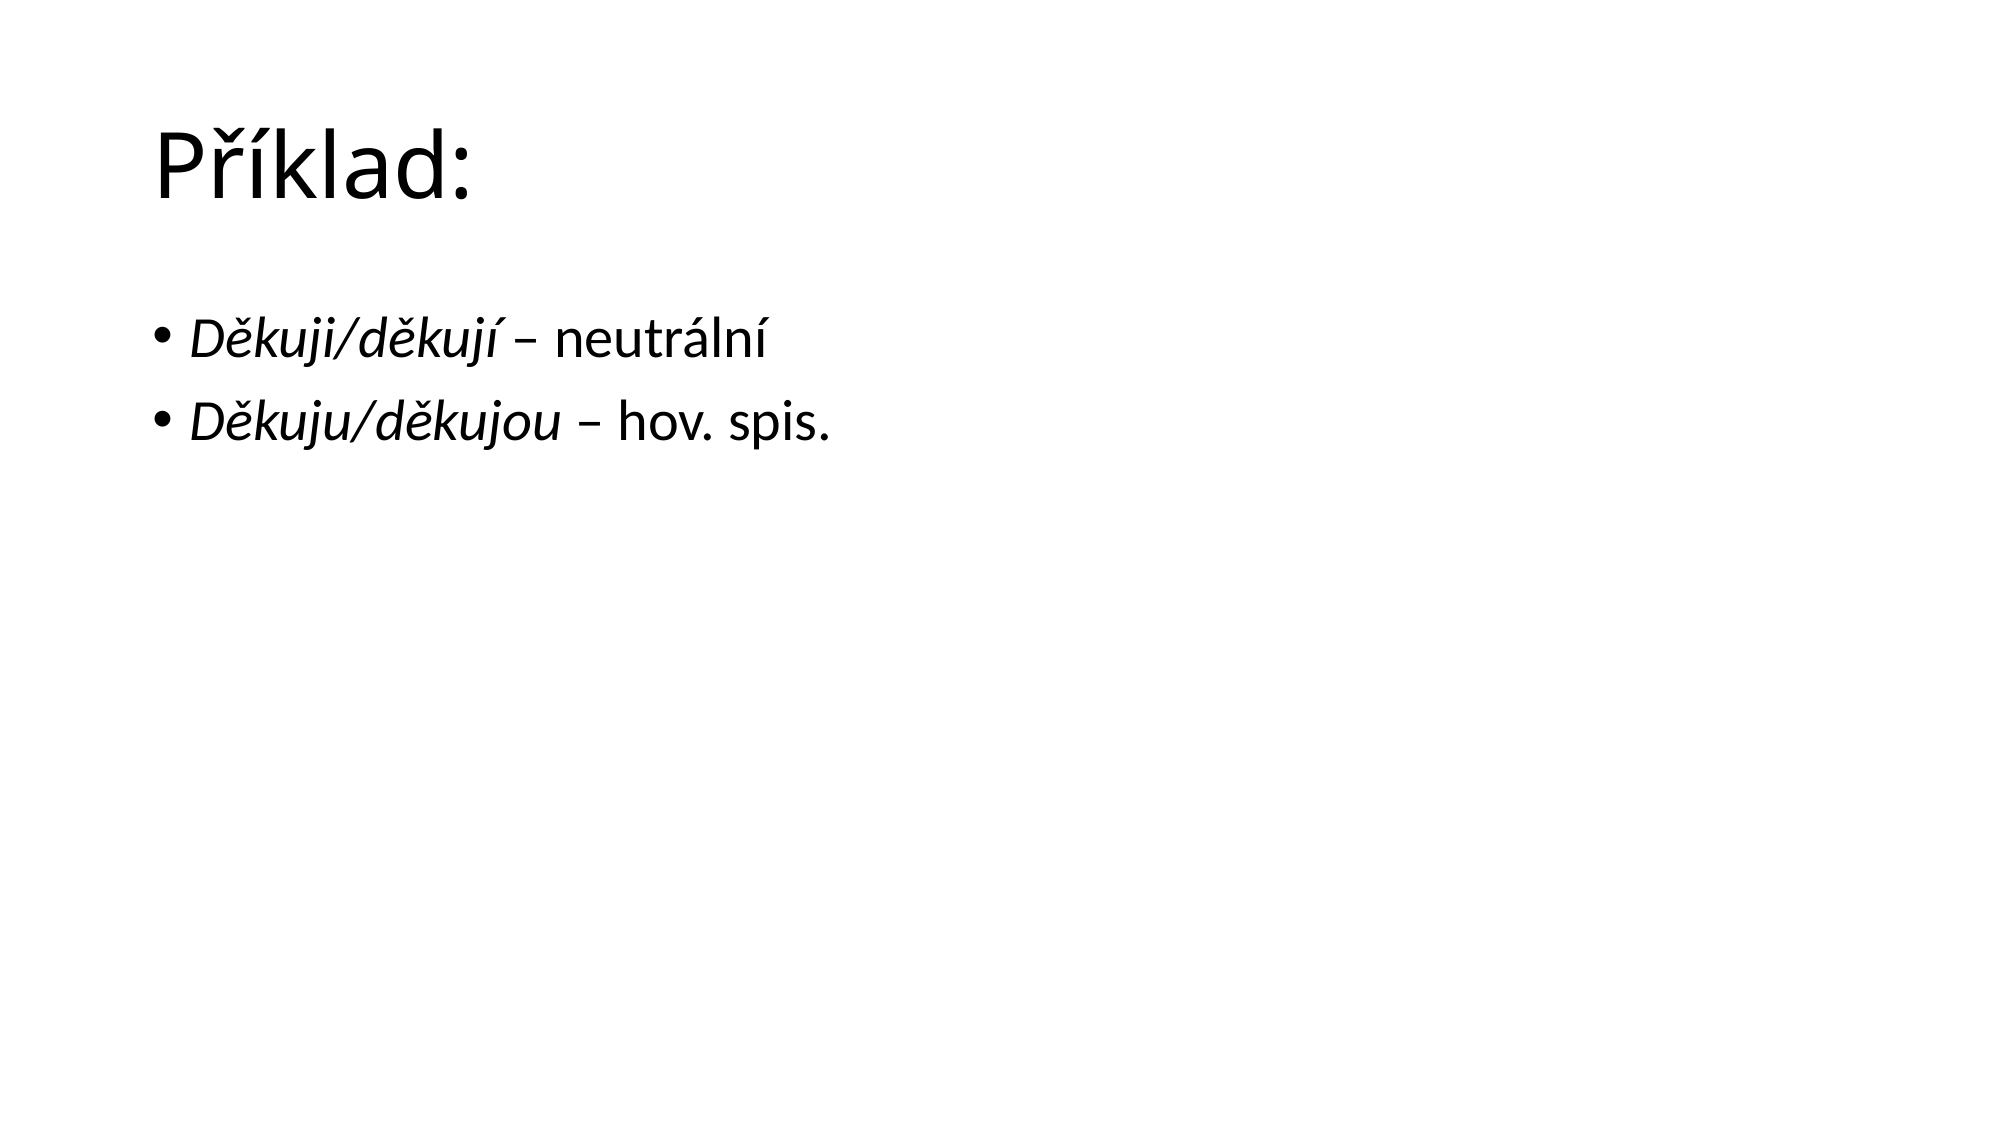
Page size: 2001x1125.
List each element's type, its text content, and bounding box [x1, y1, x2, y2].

title Příklad: [137, 59, 1863, 278]
list Děkuji/děkují – neutrální Děkuju/děkujou – hov. spis. [137, 299, 1863, 1014]
